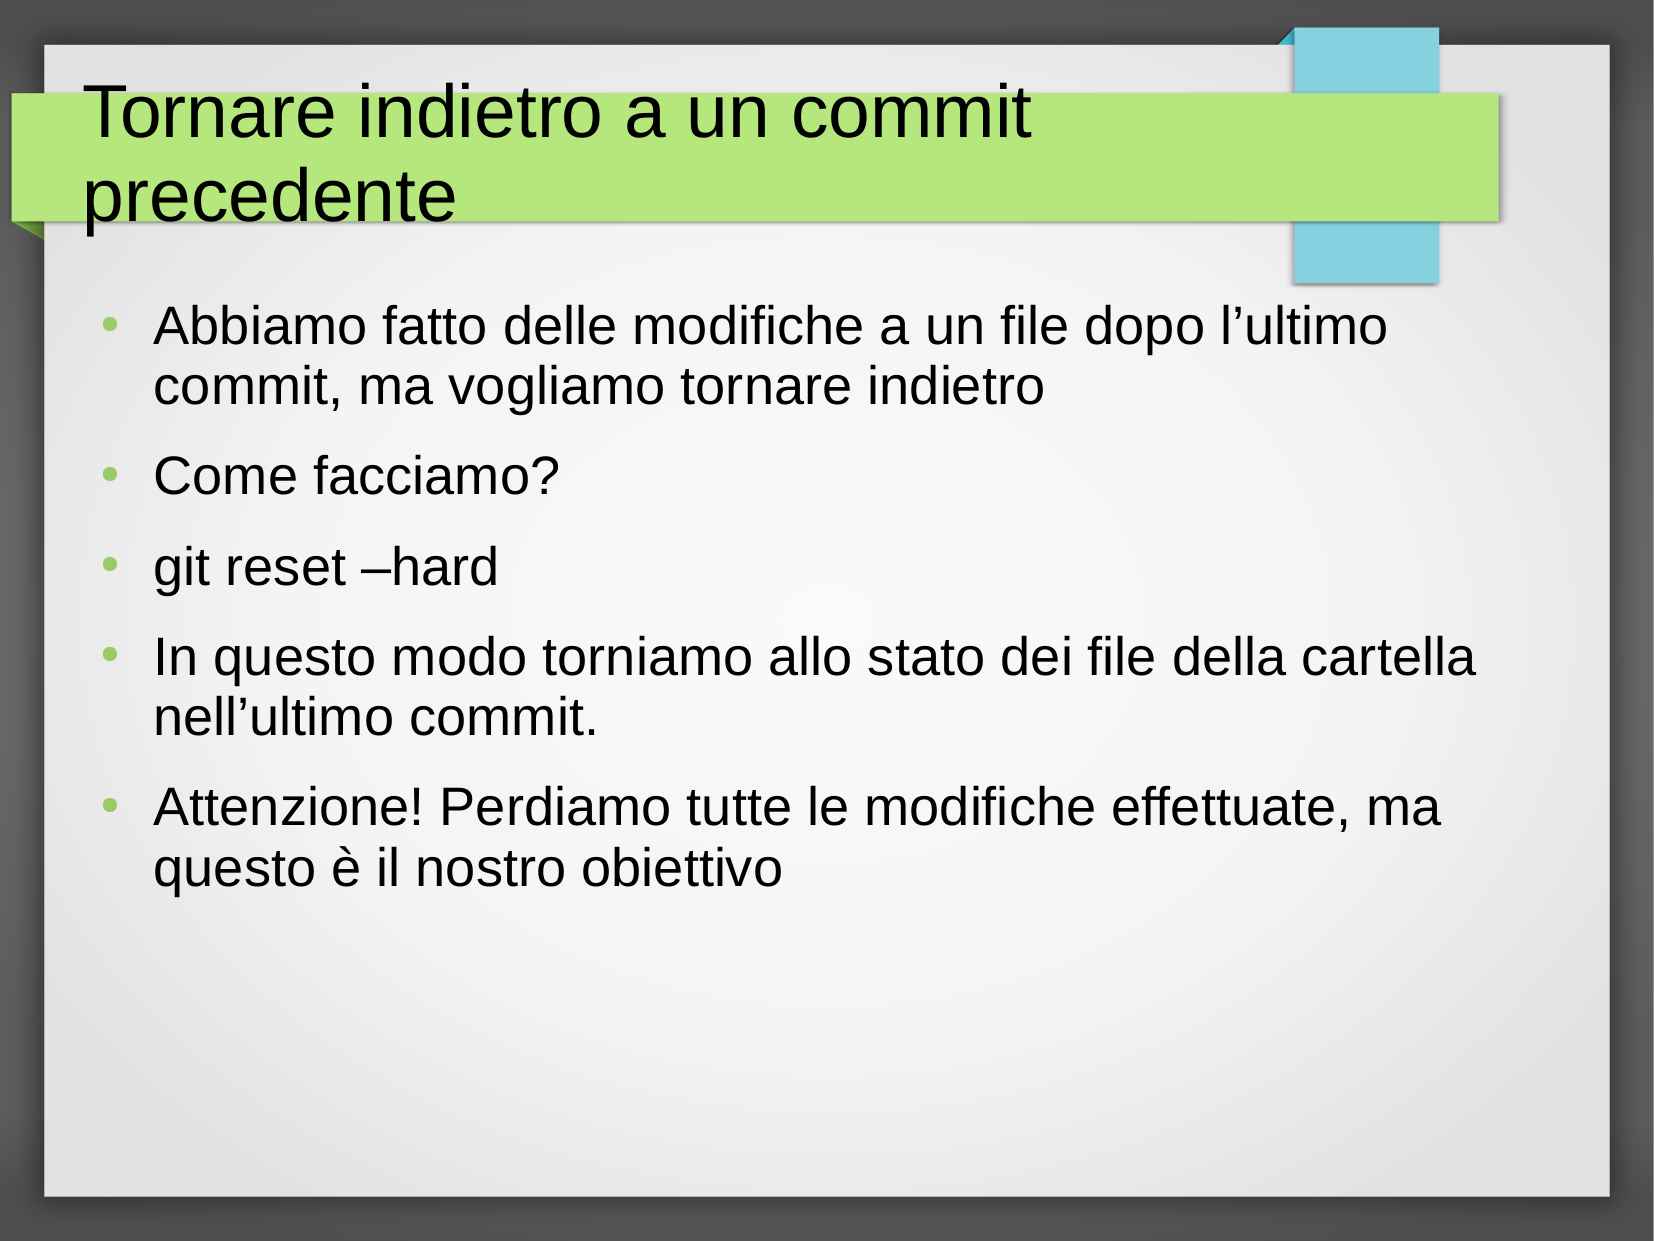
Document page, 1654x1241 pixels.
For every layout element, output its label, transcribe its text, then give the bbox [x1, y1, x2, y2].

picture [0, 0, 1654, 1241]
list Abbiamo fatto delle modifiche a un file dopo l’ultimo commit, ma vogliamo tornare indietro Come facciamo? git reset –hard In questo modo torniamo allo stato dei file della cartella nell’ultimo commit. Attenzione! Perdiamo tutte le modifiche effettuate, ma questo è il nostro obiettivo [82, 295, 1571, 1146]
title Tornare indietro a un commit precedente [82, 69, 1264, 238]
